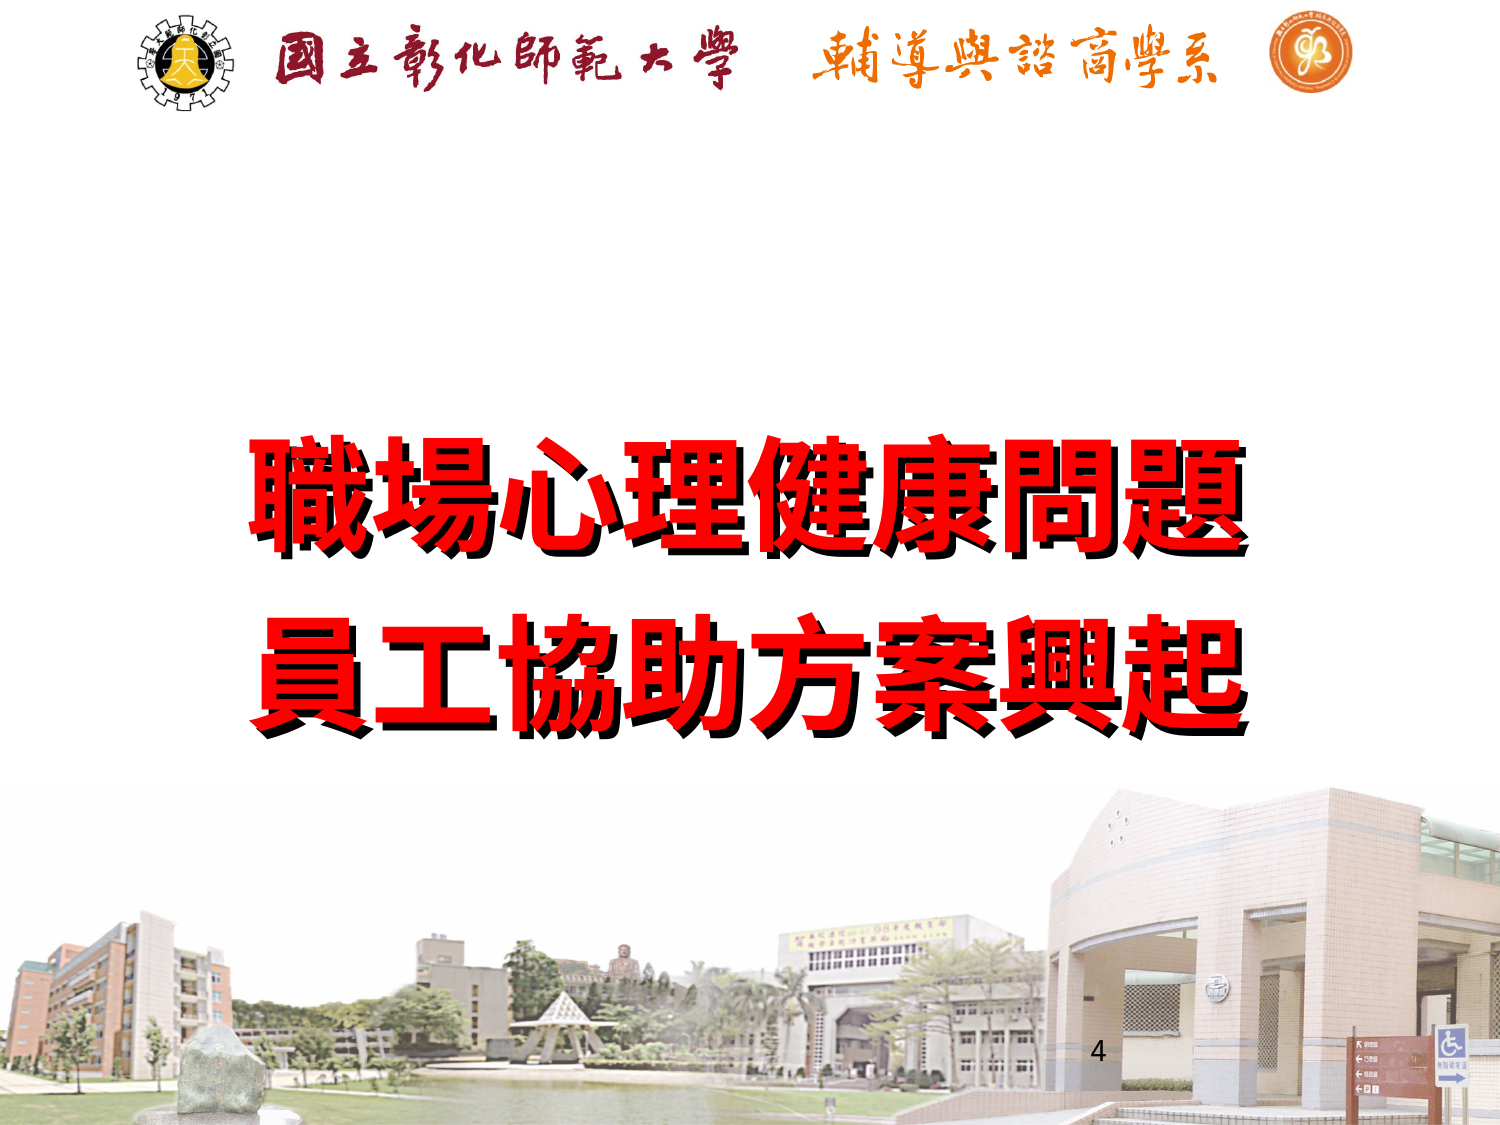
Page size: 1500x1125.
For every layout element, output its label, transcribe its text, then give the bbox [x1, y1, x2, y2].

text_box 4 [1074, 1024, 1426, 1103]
text_box 職場心理健康問題 員工協助方案興起 [230, 408, 1270, 597]
